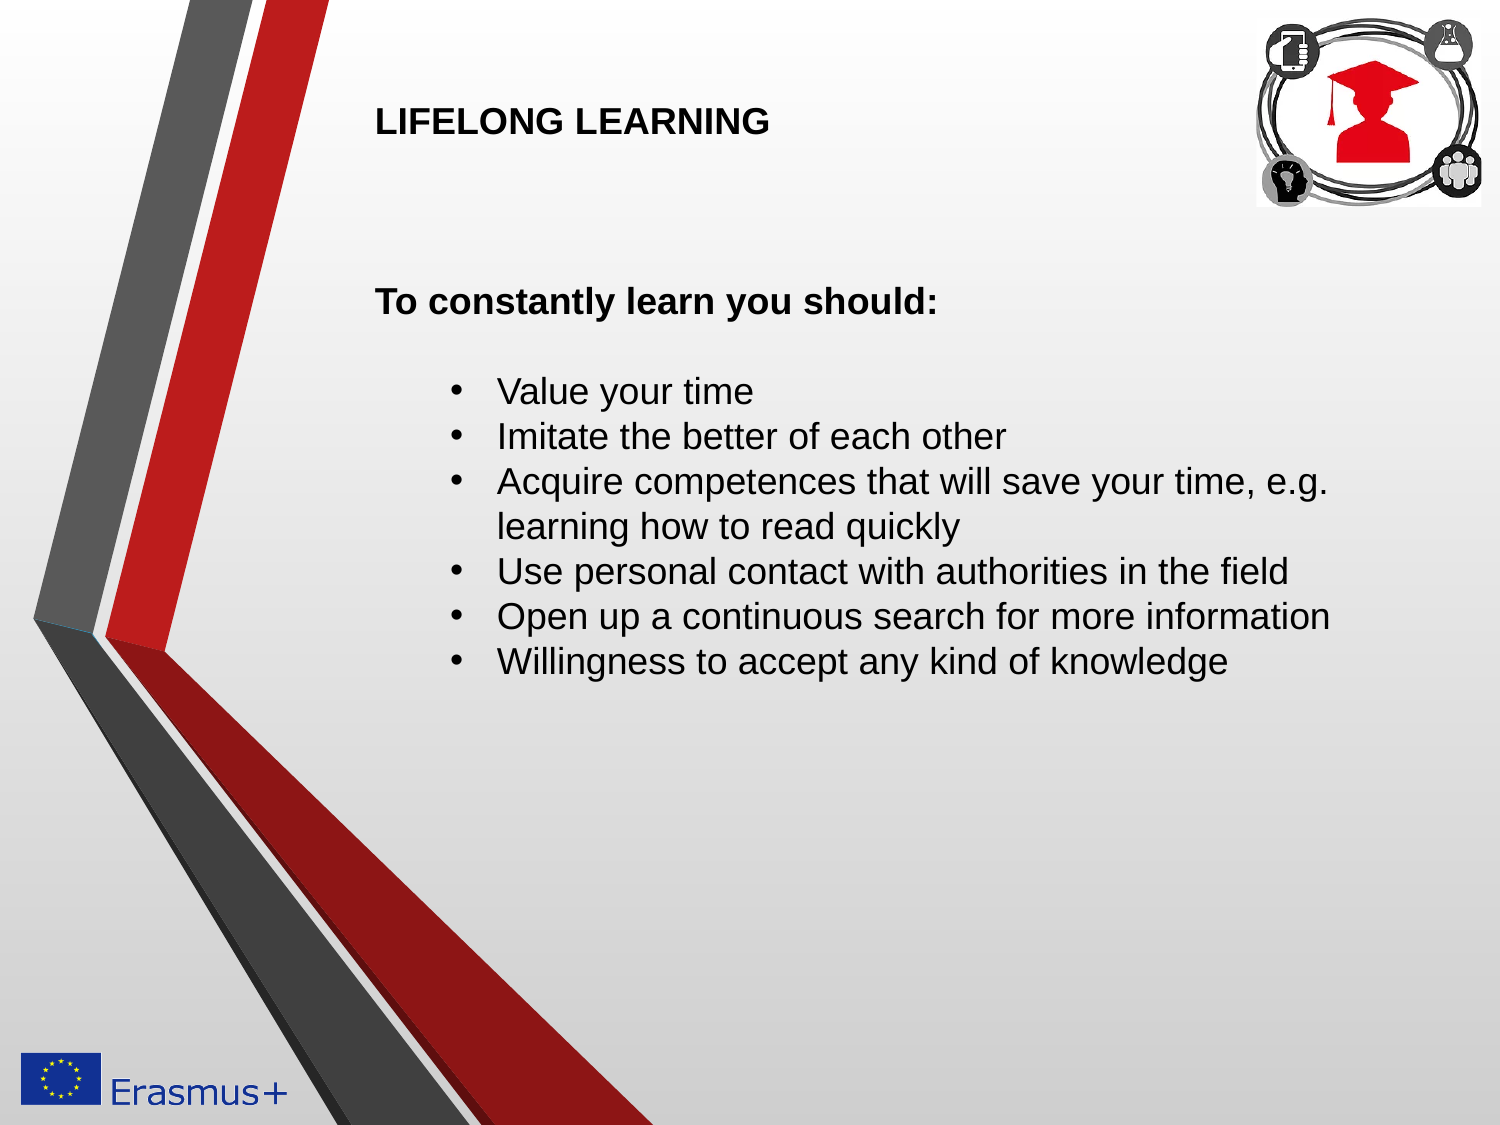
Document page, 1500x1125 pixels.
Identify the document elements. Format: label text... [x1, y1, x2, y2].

picture [1256, 18, 1482, 207]
picture [5, 1037, 302, 1120]
chart [1412, 19, 1483, 209]
text_box LIFELONG LEARNING To constantly learn you should: Value your time Imitate the better of each other Acquire competences that will save your time, e.g. learning how to read quickly Use personal contact with authorities in the field Open up a continuous search for more information Willingness to accept any kind of knowledge [360, 89, 1412, 690]
